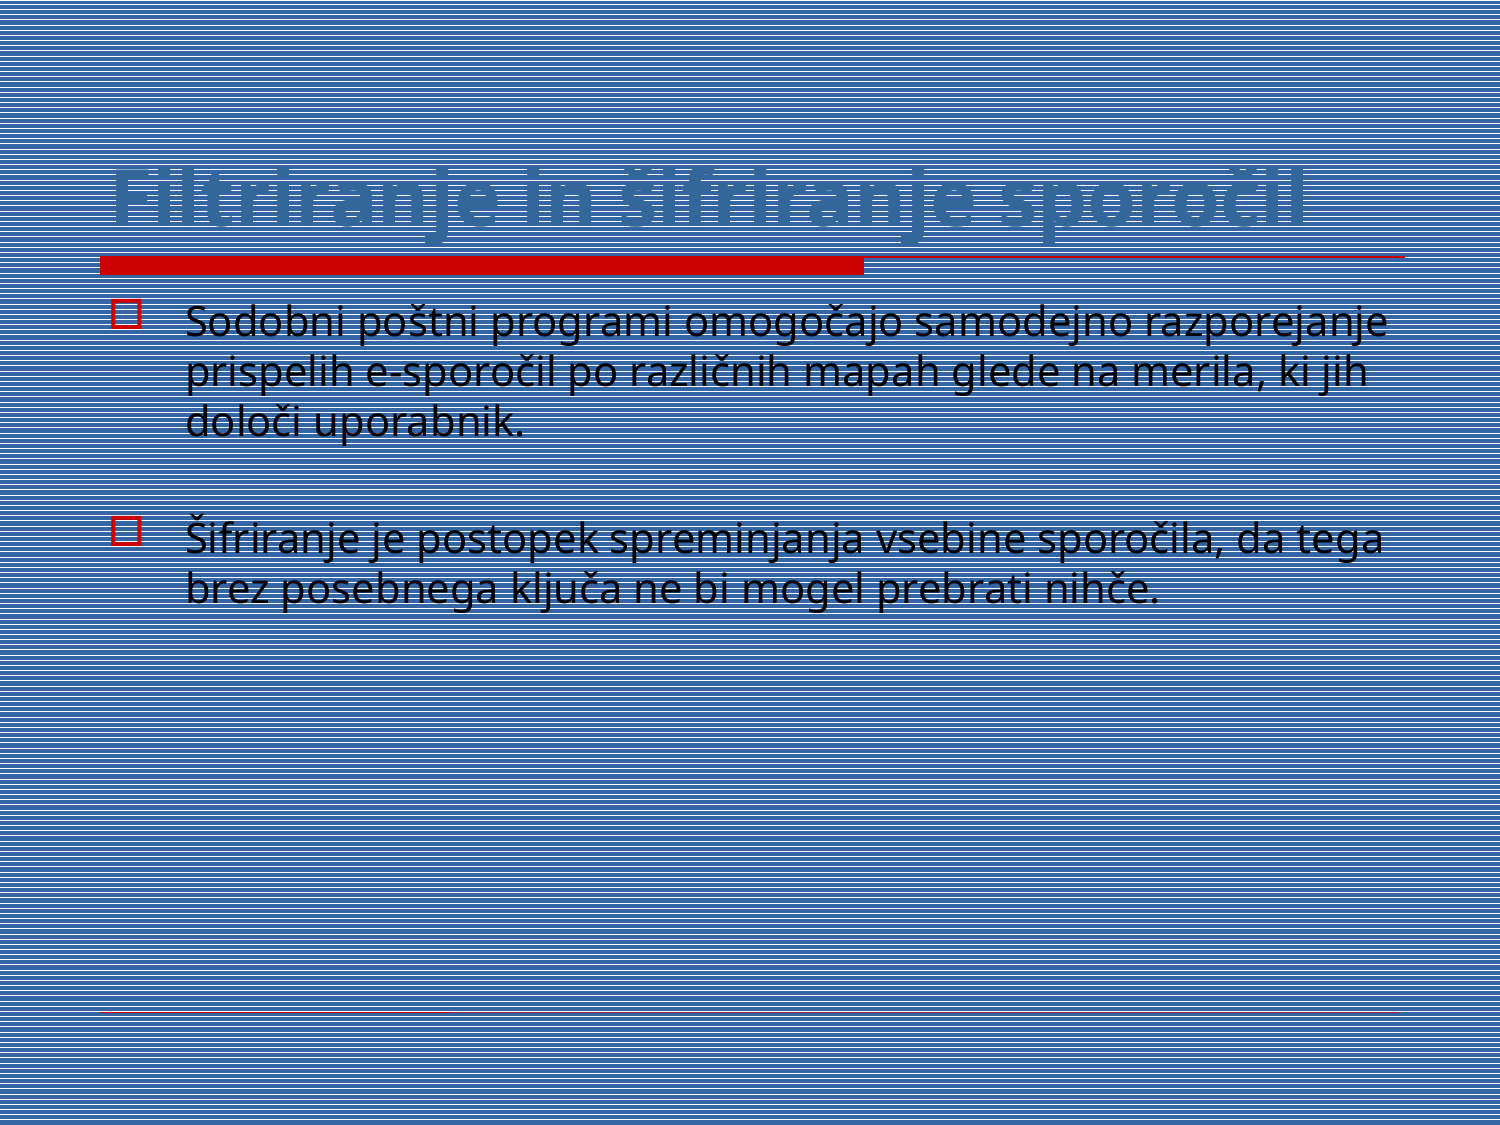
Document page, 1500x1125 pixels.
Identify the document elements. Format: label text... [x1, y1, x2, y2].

list Sodobni poštni programi omogočajo samodejno razporejanje prispelih e-sporočil po različnih mapah glede na merila, ki jih določi uporabnik. Šifriranje je postopek spreminjanja vsebine sporočila, da tega brez posebnega ključa ne bi mogel prebrati nihče. [92, 287, 1406, 988]
title Filtriranje in šifriranje sporočil [94, 50, 1407, 250]
